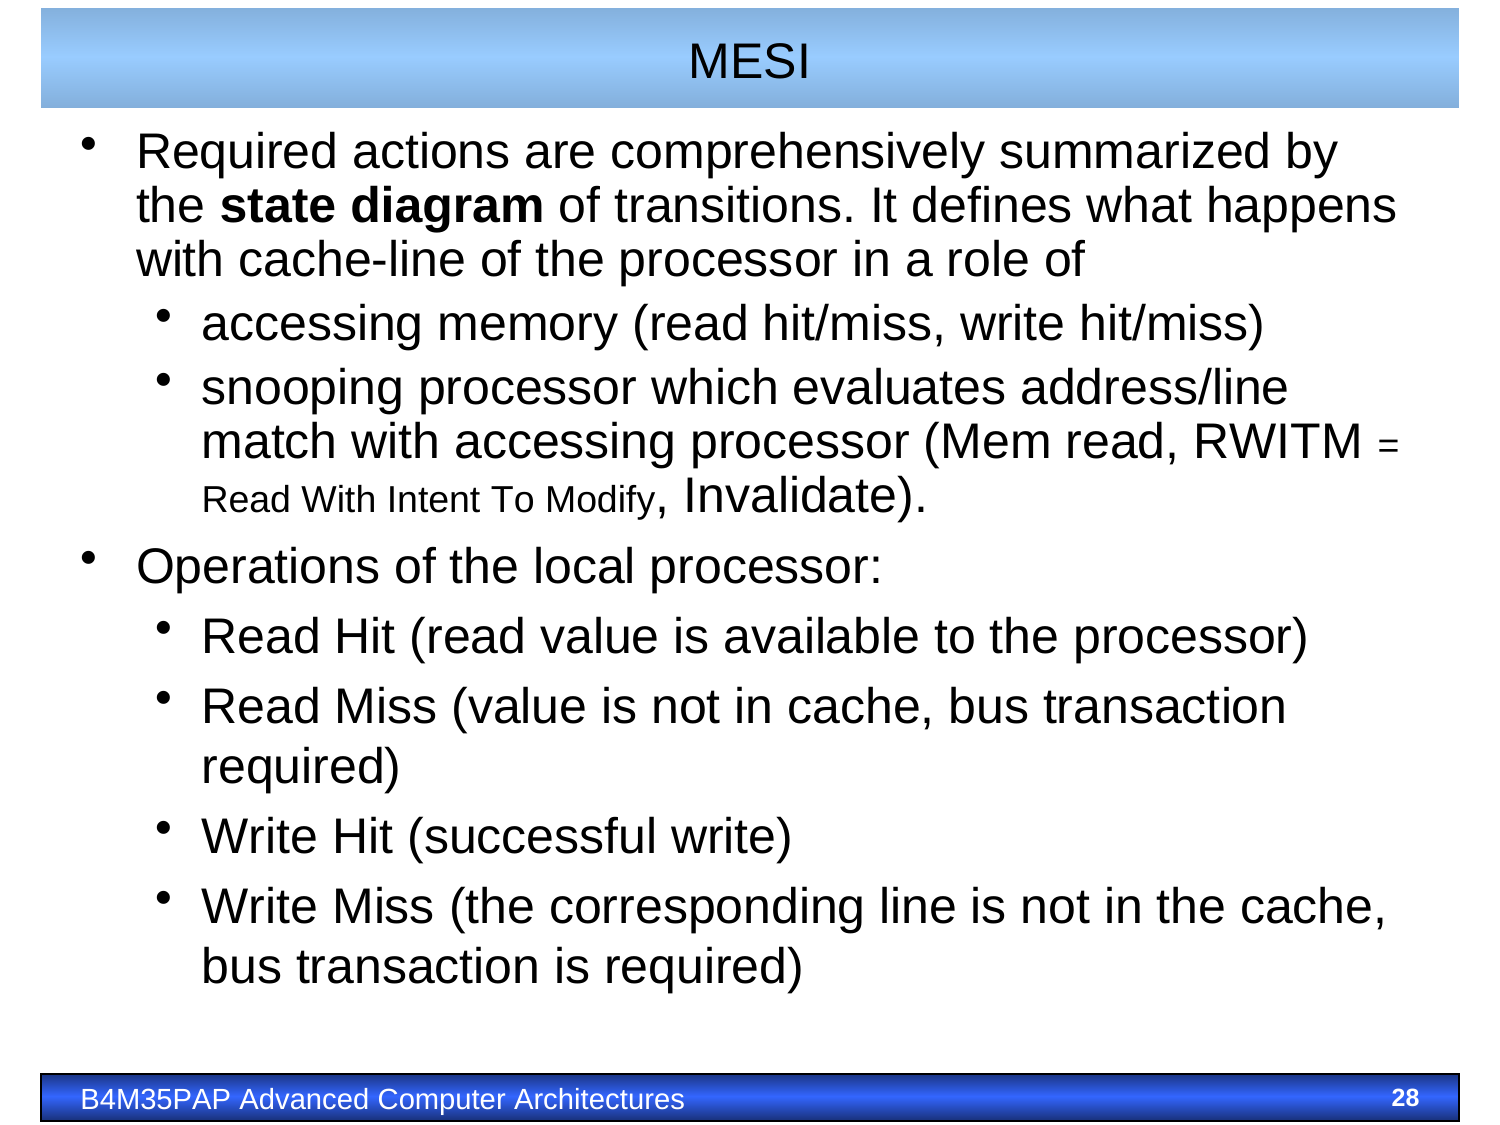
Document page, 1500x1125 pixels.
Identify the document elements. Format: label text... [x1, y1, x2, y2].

list Required actions are comprehensively summarized by the state diagram of transitions. It defines what happens with cache-line of the processor in a role of accessing memory (read hit/miss, write hit/miss) snooping processor which evaluates address/line match with accessing processor (Mem read, RWITM = Read With Intent To Modify, Invalidate). Operations of the local processor: Read Hit (read value is available to the processor) Read Miss (value is not in cache, bus transaction required) Write Hit (successful write) Write Miss (the corresponding line is not in the cache, bus transaction is required) [64, 118, 1436, 1034]
title MESI [41, 8, 1459, 108]
